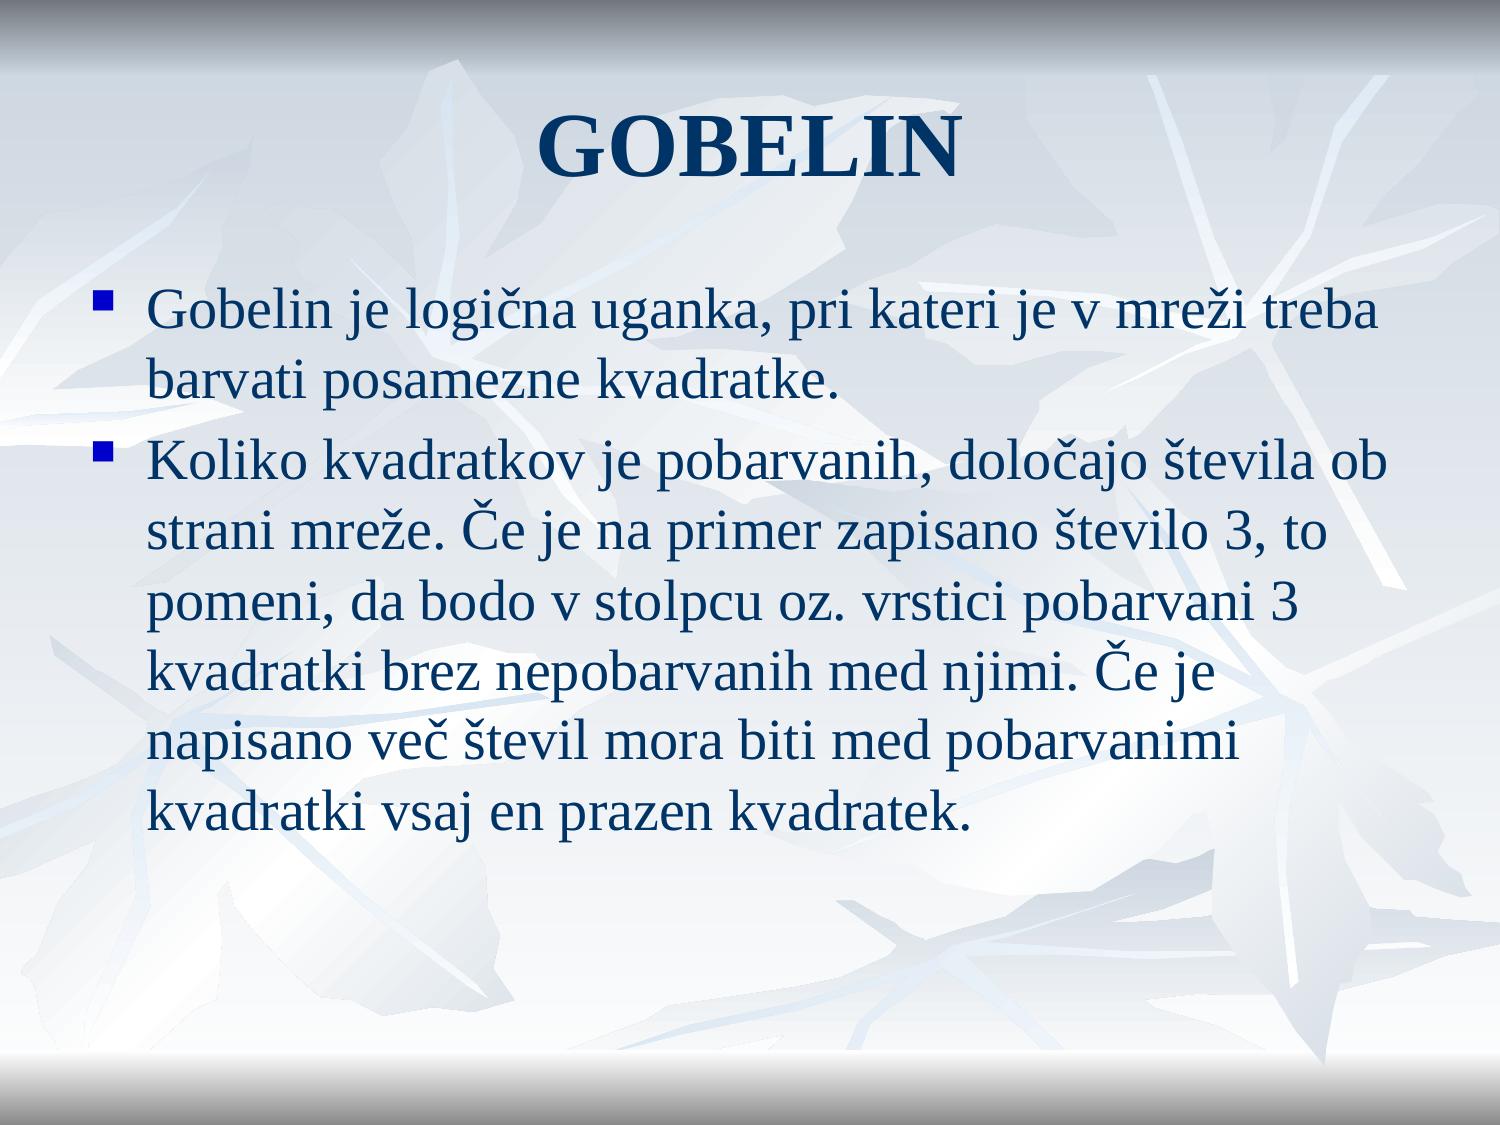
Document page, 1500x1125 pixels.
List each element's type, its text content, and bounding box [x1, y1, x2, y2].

title GOBELIN [75, 45, 1425, 234]
list Gobelin je logična uganka, pri kateri je v mreži treba barvati posamezne kvadratke. Koliko kvadratkov je pobarvanih, določajo števila ob strani mreže. Če je na primer zapisano število 3, to pomeni, da bodo v stolpcu oz. vrstici pobarvani 3 kvadratki brez nepobarvanih med njimi. Če je napisano več števil mora biti med pobarvanimi kvadratki vsaj en prazen kvadratek. [75, 262, 1425, 1006]
